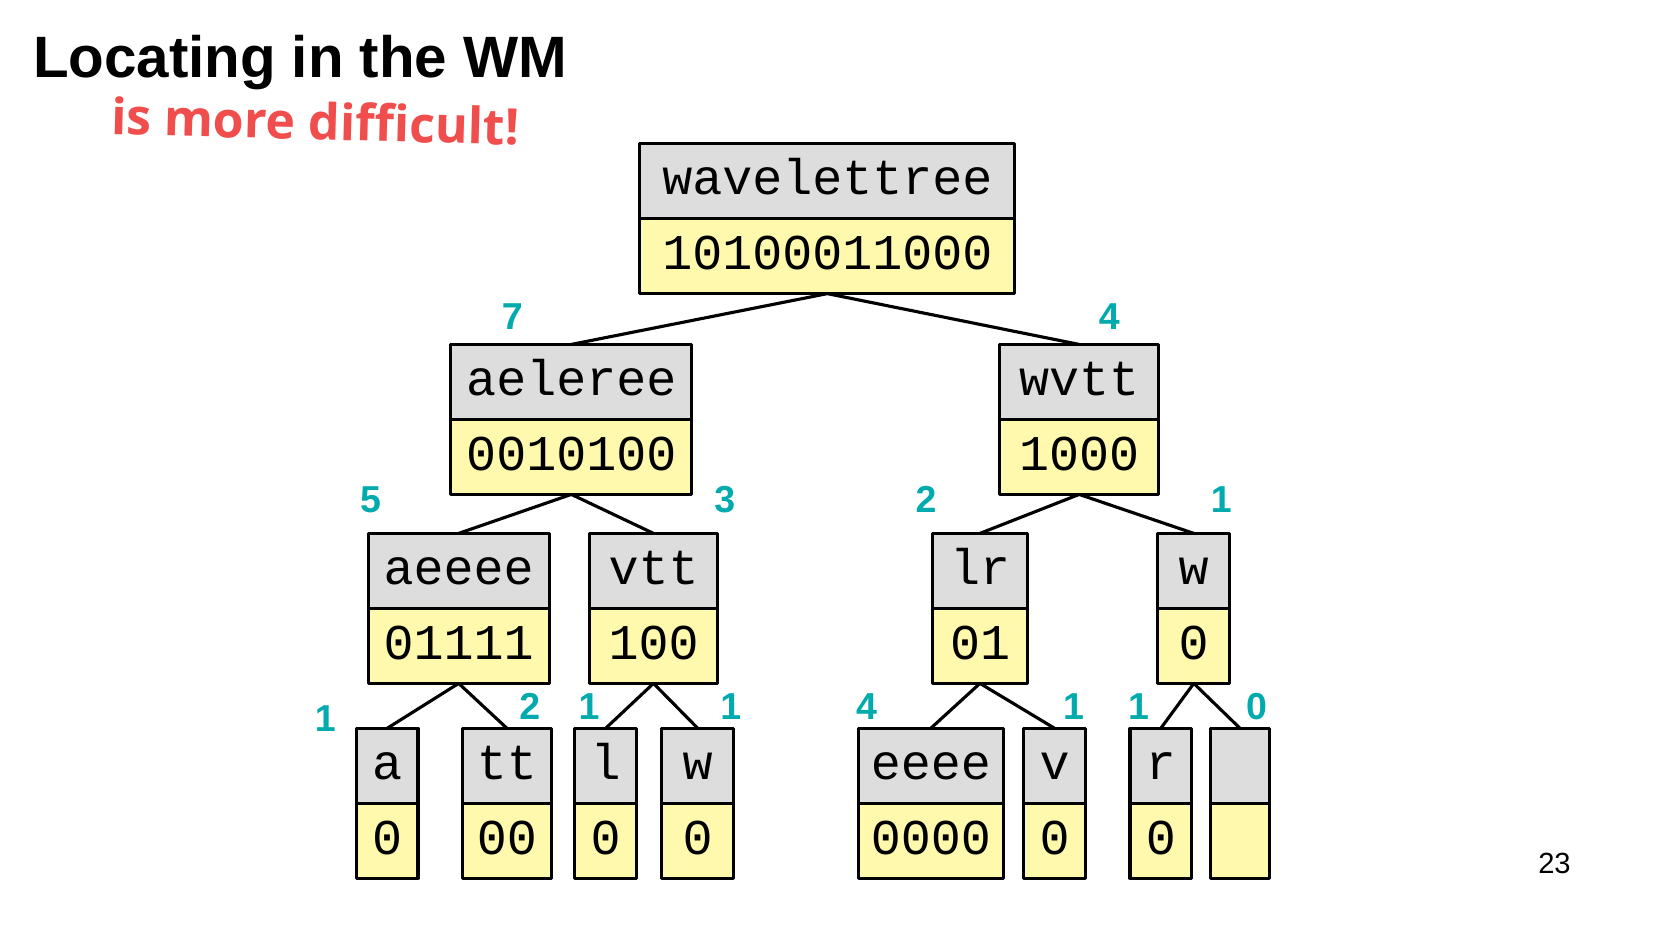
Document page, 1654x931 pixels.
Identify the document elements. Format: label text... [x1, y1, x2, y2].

text_box aeeee [368, 533, 550, 608]
text_box 4 [1083, 288, 1135, 346]
text_box is more difficult! [95, 73, 536, 170]
text_box 1 [300, 690, 351, 747]
text_box 2 [900, 471, 952, 529]
text_box 0 [574, 803, 637, 879]
text_box 0 [661, 803, 734, 879]
text_box Locating in the WM [18, 17, 614, 163]
text_box 0 [356, 803, 419, 879]
text_box 0 [1023, 803, 1086, 879]
text_box 1 [1196, 471, 1247, 529]
text_box 0000 [858, 803, 1004, 879]
text_box aeleree [450, 344, 692, 419]
text_box 7 [487, 288, 538, 346]
text_box 1 [705, 678, 757, 736]
text_box a [356, 728, 419, 803]
text_box w [661, 728, 734, 803]
text_box 01111 [368, 608, 550, 684]
text_box 2 [504, 678, 555, 736]
text_box r [1129, 728, 1192, 803]
text_box 0 [1157, 608, 1230, 684]
text_box 0 [1231, 678, 1282, 736]
text_box v [1023, 728, 1086, 803]
text_box 1000 [999, 419, 1159, 495]
text_box 100 [589, 608, 718, 684]
text_box 0010100 [450, 419, 692, 495]
text_box wvtt [999, 344, 1159, 419]
text_box 0 [1129, 803, 1192, 879]
text_box 1 [1113, 678, 1164, 736]
text_box l [574, 728, 637, 803]
text_box [1210, 728, 1270, 879]
text_box w [1157, 533, 1230, 608]
text_box 1 [1048, 678, 1099, 736]
text_box 10100011000 [639, 218, 1015, 294]
text_box eeee [858, 728, 1004, 803]
text_box 3 [699, 471, 750, 529]
text_box lr [932, 533, 1028, 608]
text_box 5 [345, 471, 396, 529]
text_box 00 [462, 803, 552, 879]
text_box tt [462, 728, 552, 803]
text_box 01 [932, 608, 1028, 684]
text_box vtt [589, 533, 718, 608]
text_box 4 [841, 678, 892, 736]
text_box wavelettree [639, 143, 1015, 218]
text_box 1 [563, 678, 615, 736]
